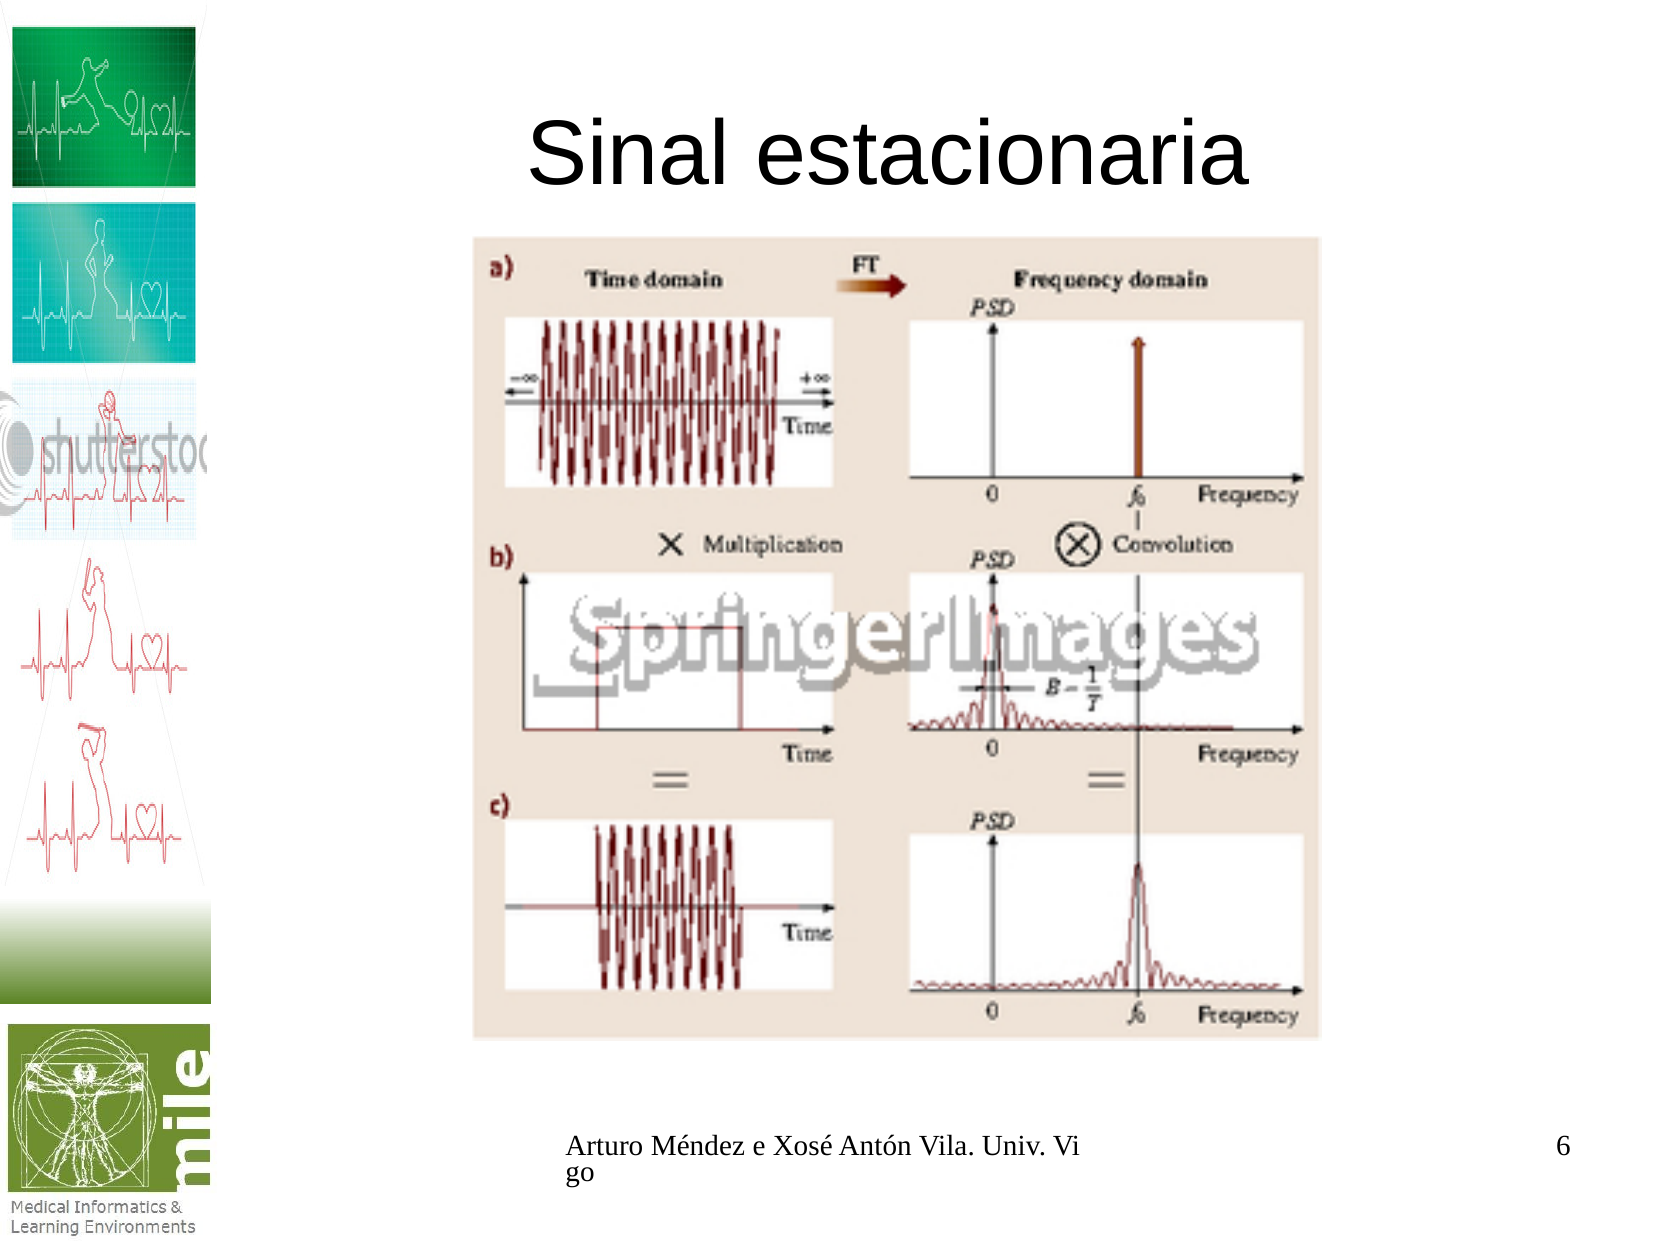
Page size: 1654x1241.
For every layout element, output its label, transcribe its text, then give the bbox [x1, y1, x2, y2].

picture [0, 0, 207, 886]
title Sinal estacionaria [206, 49, 1571, 257]
picture [0, 1008, 228, 1241]
picture [472, 236, 1322, 1041]
